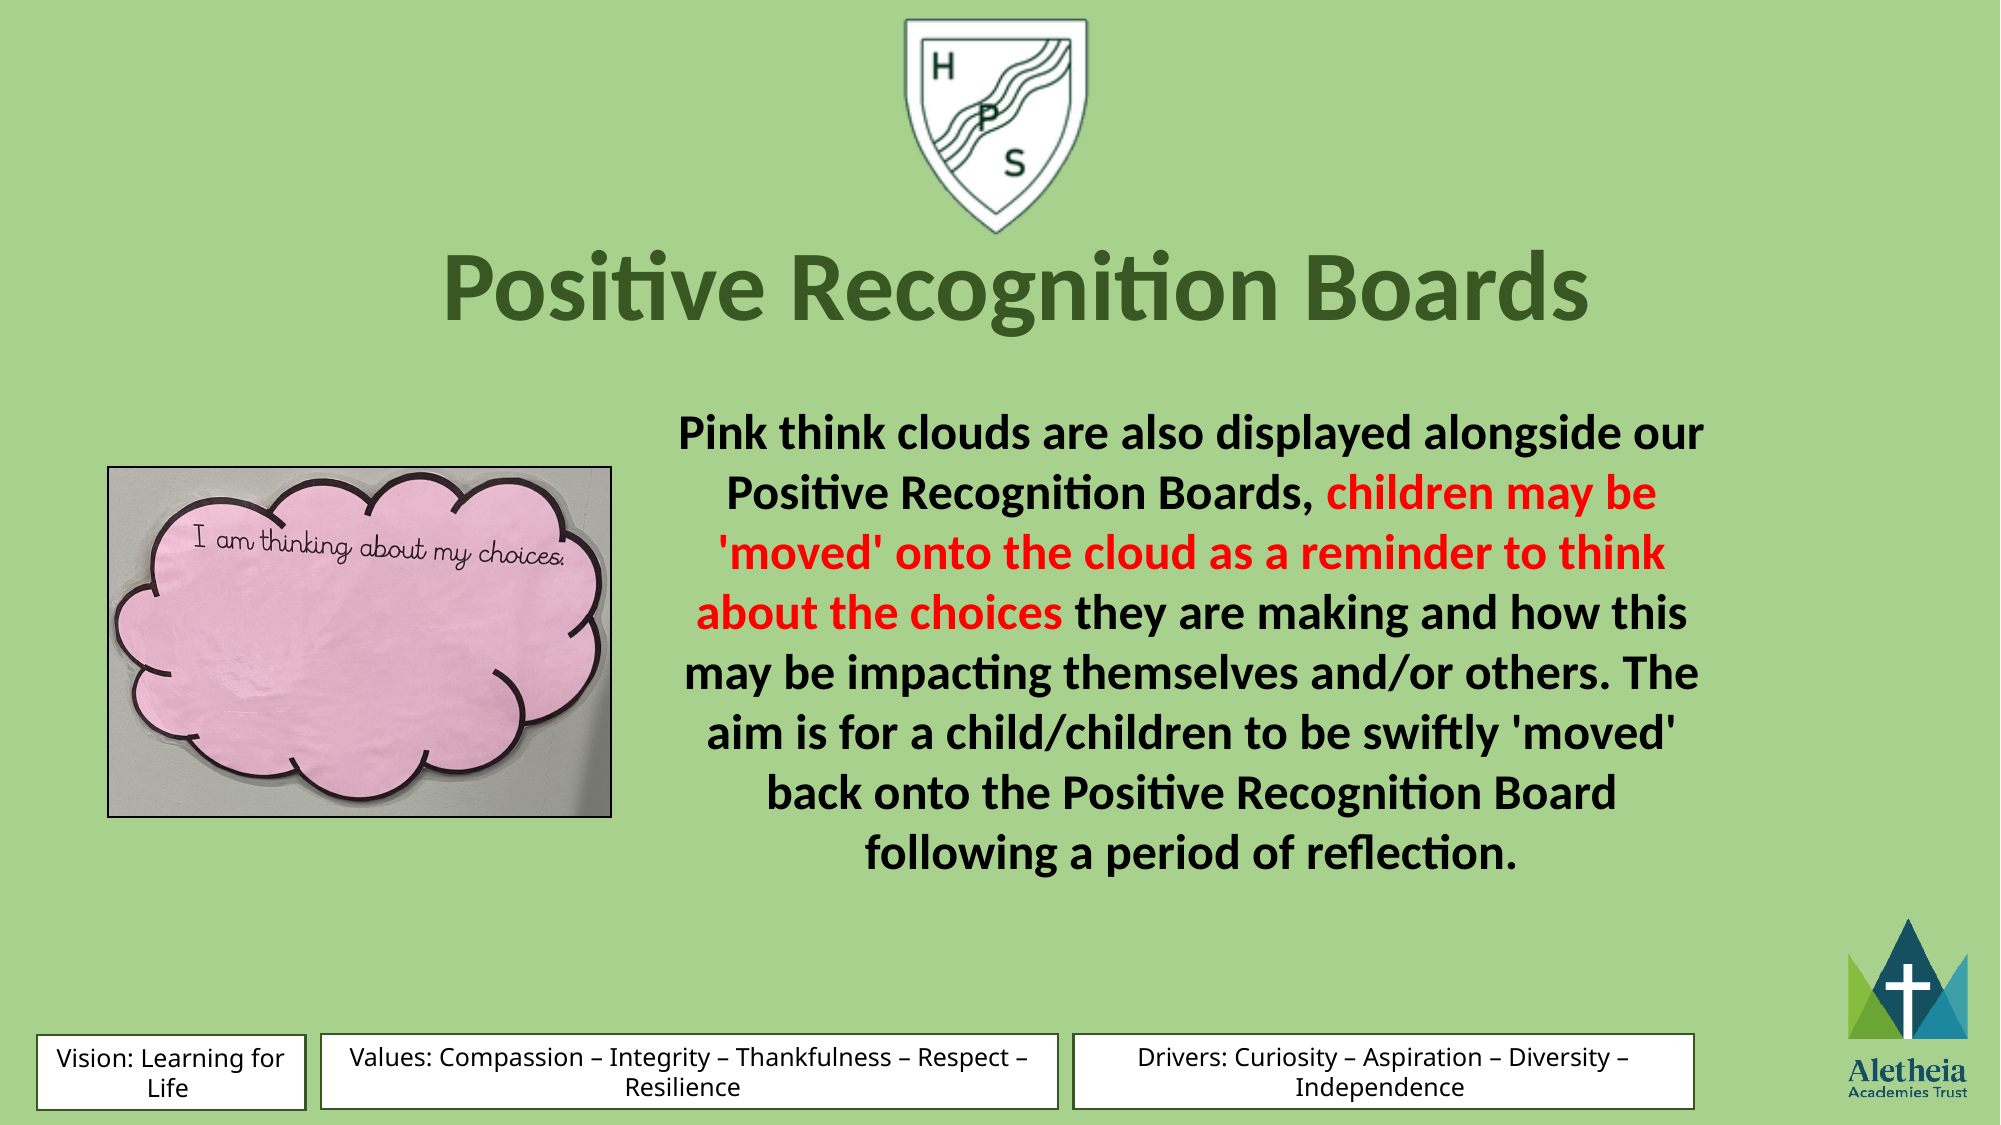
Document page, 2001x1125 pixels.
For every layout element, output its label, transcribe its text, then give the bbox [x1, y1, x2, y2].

picture [109, 467, 611, 817]
text_box Drivers: Curiosity – Aspiration – Diversity – Independence [1074, 1034, 1694, 1109]
text_box Values: Compassion – Integrity – Thankfulness – Respect – Resilience [321, 1034, 1058, 1109]
picture [902, 17, 1098, 213]
text_box Positive Recognition Boards [196, 213, 1838, 348]
picture [1800, 902, 2000, 1118]
text_box Pink think clouds are also displayed alongside our Positive Recognition Boards, children may be 'moved' onto the cloud as a reminder to think about the choices they are making and how this may be impacting themselves and/or others. The aim is for a child/children to be swiftly 'moved' back onto the Positive Recognition Board following a period of reflection. [650, 392, 1734, 892]
text_box Vision: Learning for Life [36, 1035, 306, 1081]
